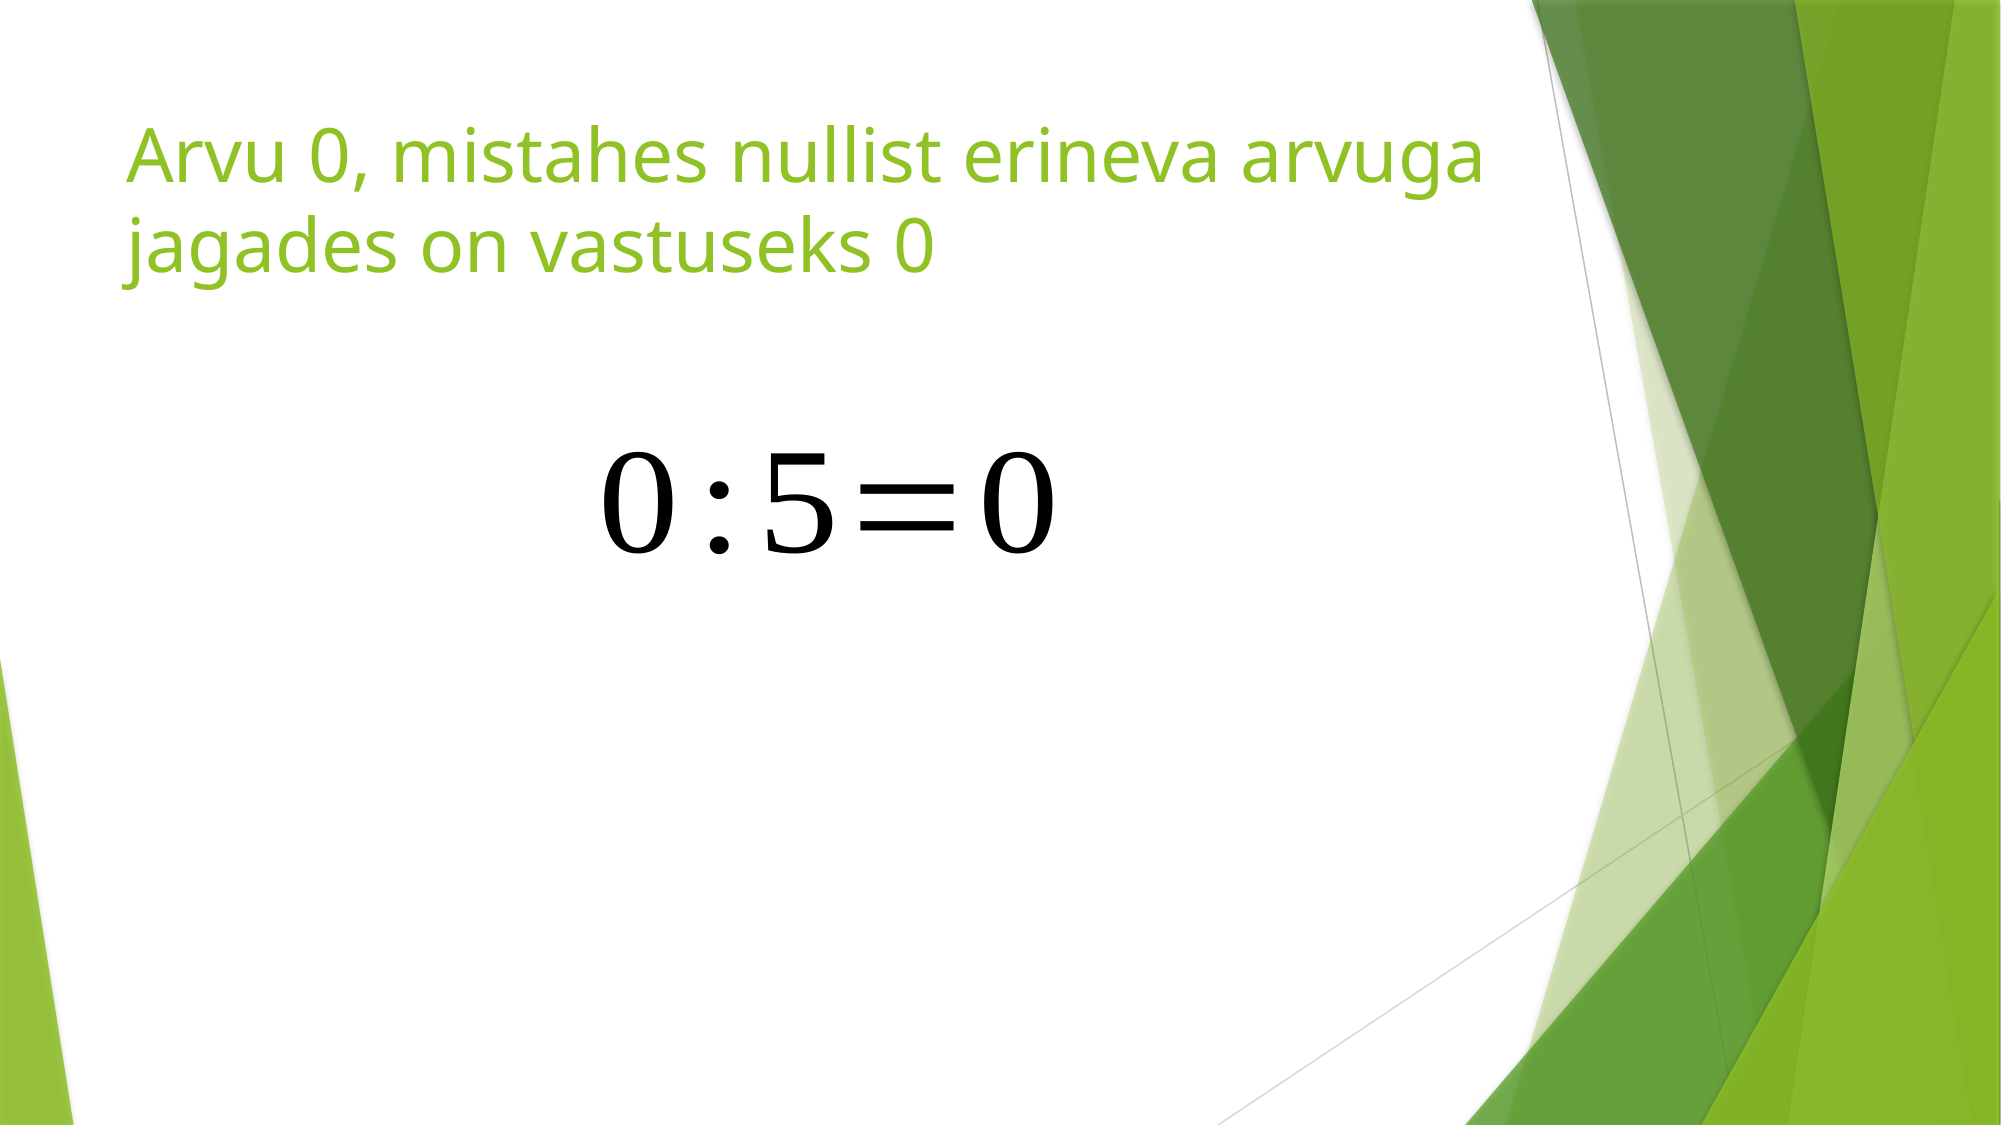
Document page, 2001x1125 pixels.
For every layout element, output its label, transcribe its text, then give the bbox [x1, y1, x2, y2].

title Arvu 0, mistahes nullist erineva arvuga jagades on vastuseks 0 [111, 99, 1522, 317]
chart [579, 418, 1077, 586]
